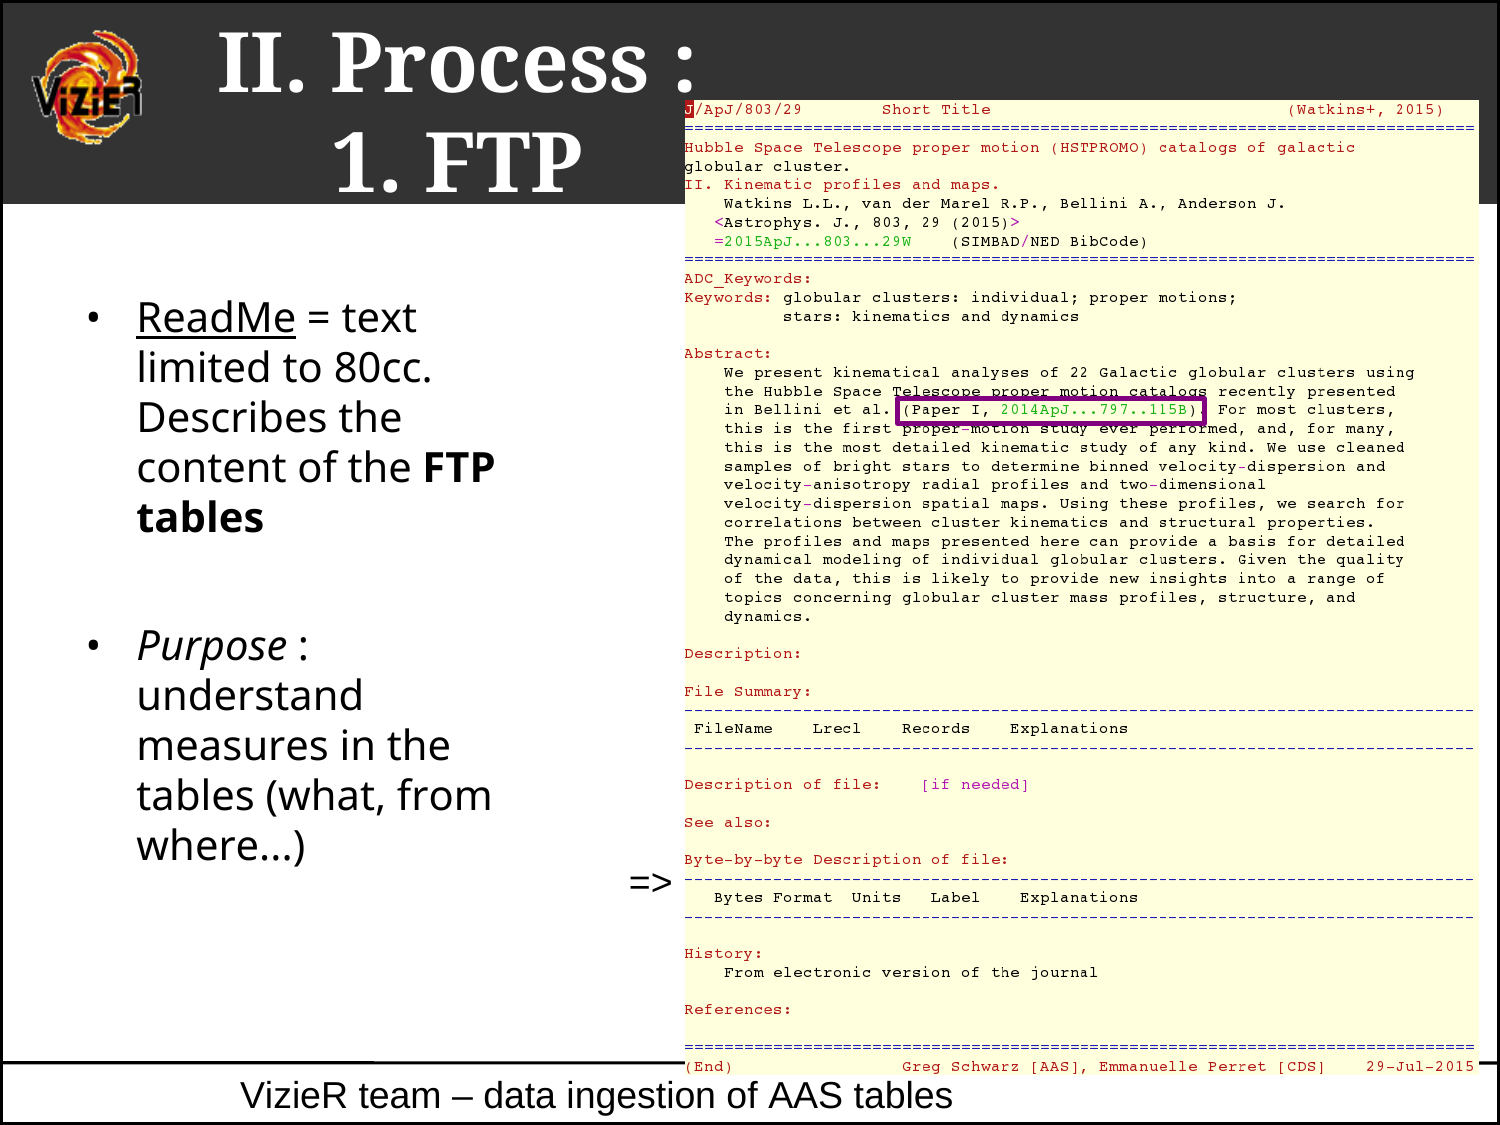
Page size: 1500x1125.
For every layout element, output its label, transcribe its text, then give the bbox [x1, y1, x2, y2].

title II. Process : 1. FTP [165, 1, 751, 217]
picture [685, 100, 1479, 1075]
text_box => [614, 850, 697, 911]
picture [29, 29, 148, 148]
list ReadMe = text limited to 80cc. Describes the content of the FTP tables Purpose : understand measures in the tables (what, from where...) ‏ [70, 283, 526, 997]
